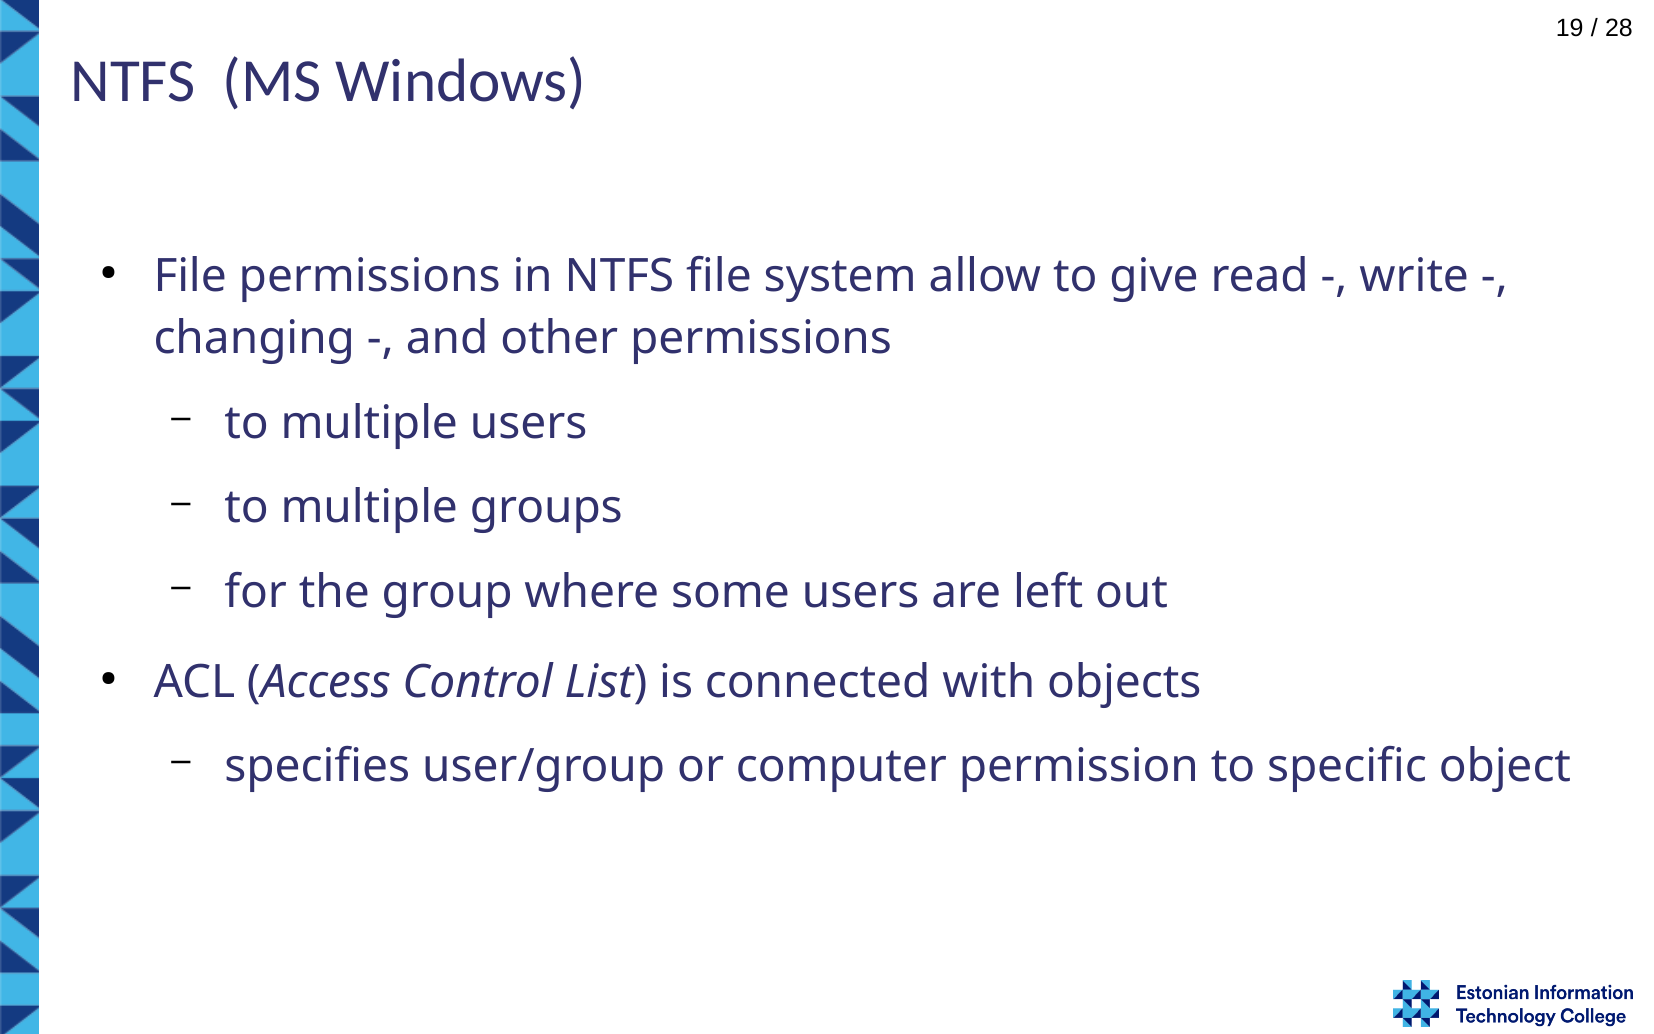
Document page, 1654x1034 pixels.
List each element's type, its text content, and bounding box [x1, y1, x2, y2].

title NTFS (MS Windows) [70, 41, 1630, 130]
picture [1393, 980, 1633, 1027]
list File permissions in NTFS file system allow to give read -, write -, changing -, and other permissions to multiple users to multiple groups for the group where some users are left out ACL (Access Control List) is connected with objects specifies user/group or computer permission to specific object [82, 241, 1625, 985]
